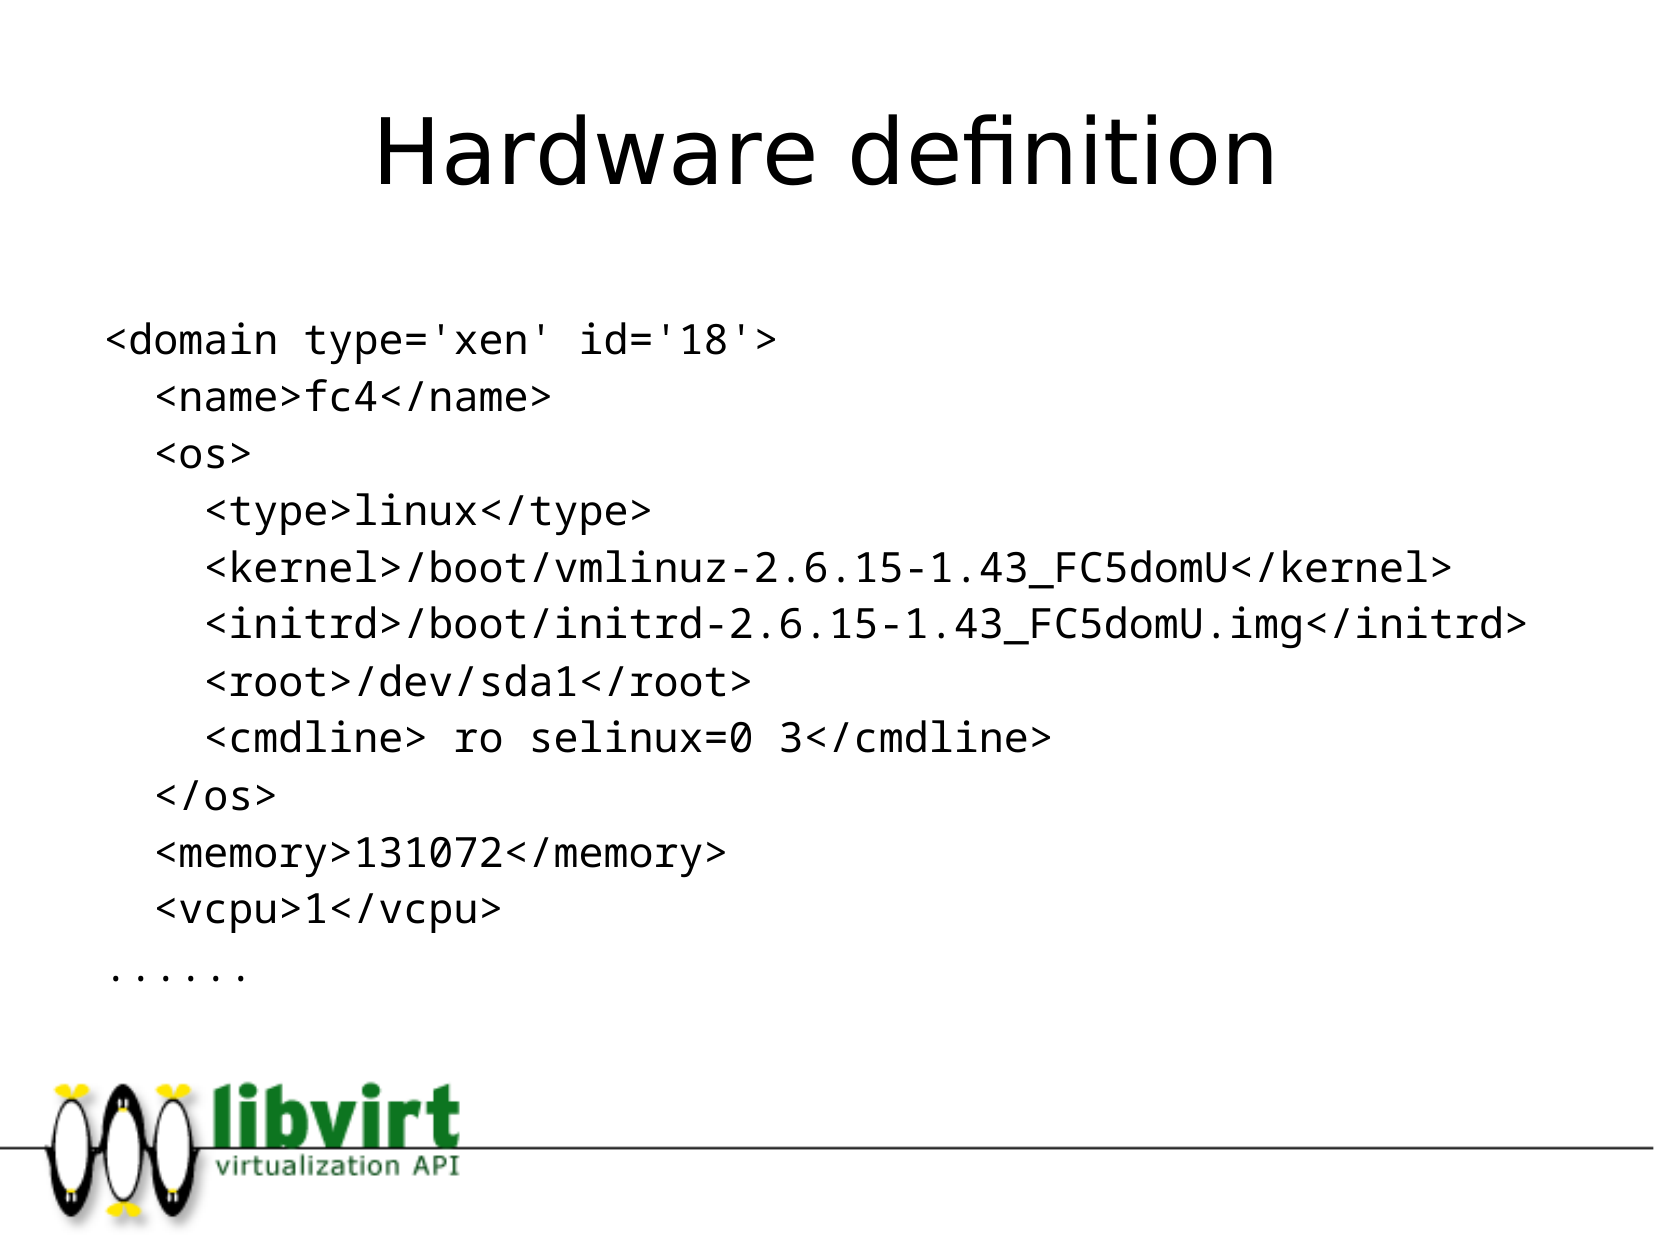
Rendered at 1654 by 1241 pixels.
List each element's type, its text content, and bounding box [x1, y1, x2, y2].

picture [0, 1076, 1654, 1241]
title Hardware definition [82, 49, 1571, 257]
text_box <domain type='xen' id='18'> <name>fc4</name> <os> <type>linux</type> <kernel>/boot/vmlinuz-2.6.15-1.43_FC5domU</kernel> <initrd>/boot/initrd-2.6.15-1.43_FC5domU.img</initrd> <root>/dev/sda1</root> <cmdline> ro selinux=0 3</cmdline> </os> <memory>131072</memory> <vcpu>1</vcpu> ...... [88, 301, 1565, 899]
